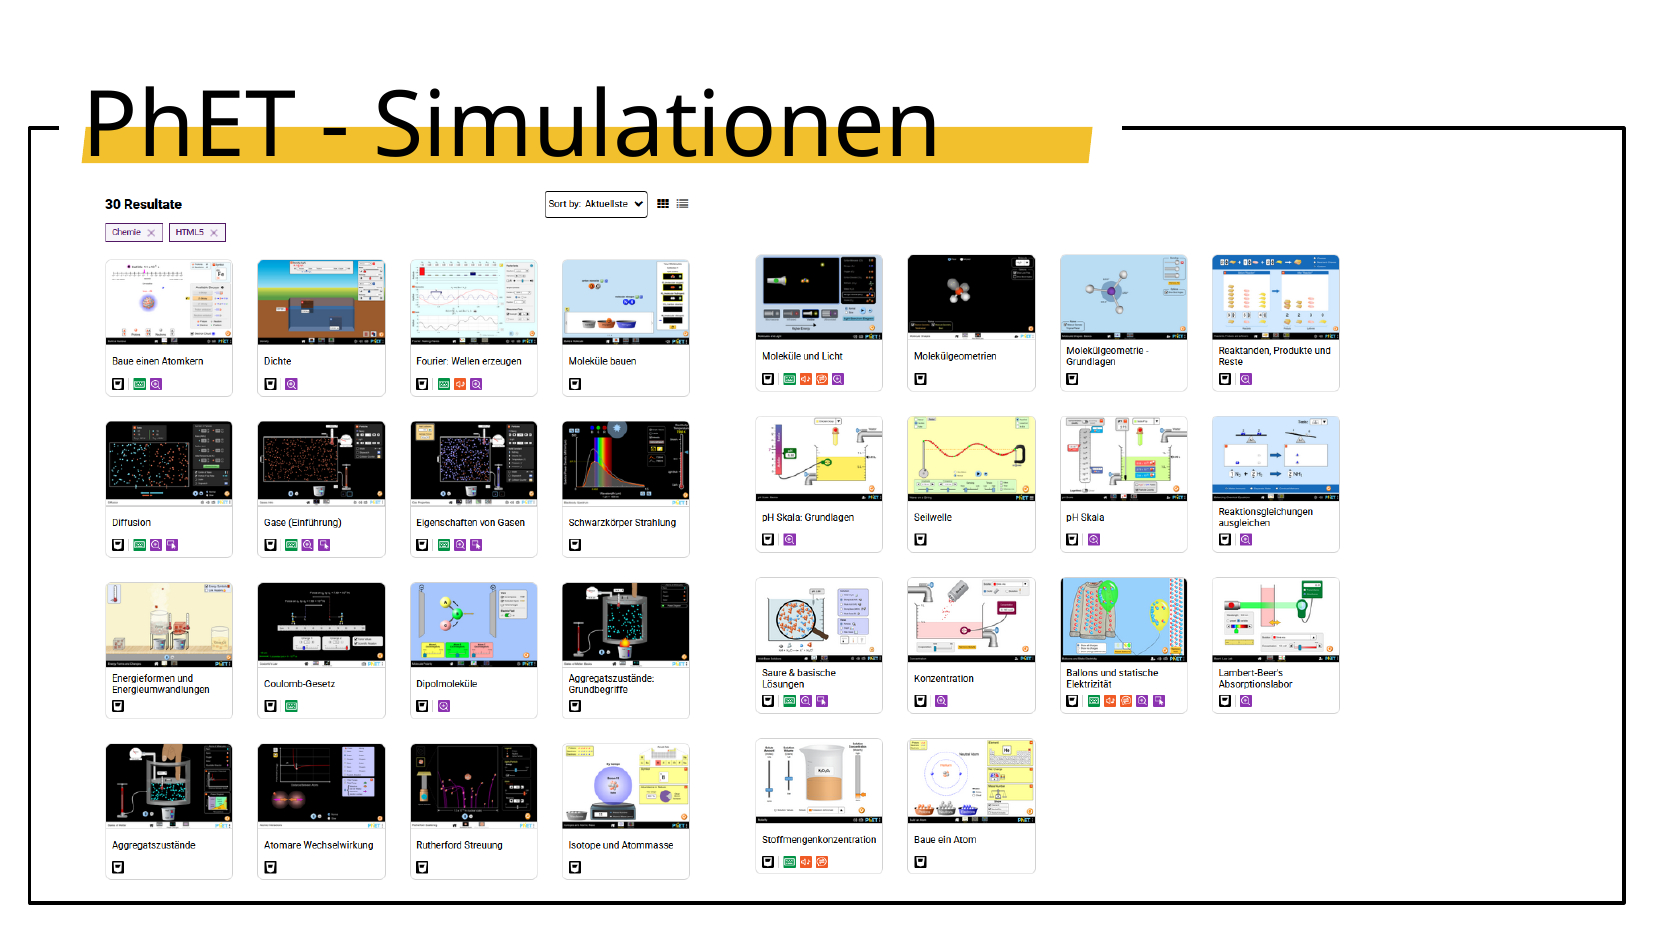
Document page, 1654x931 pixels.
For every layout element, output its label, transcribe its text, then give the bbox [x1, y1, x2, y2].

picture [739, 236, 1359, 886]
picture [89, 190, 709, 886]
title PhET - Simulationen [82, 42, 1571, 199]
